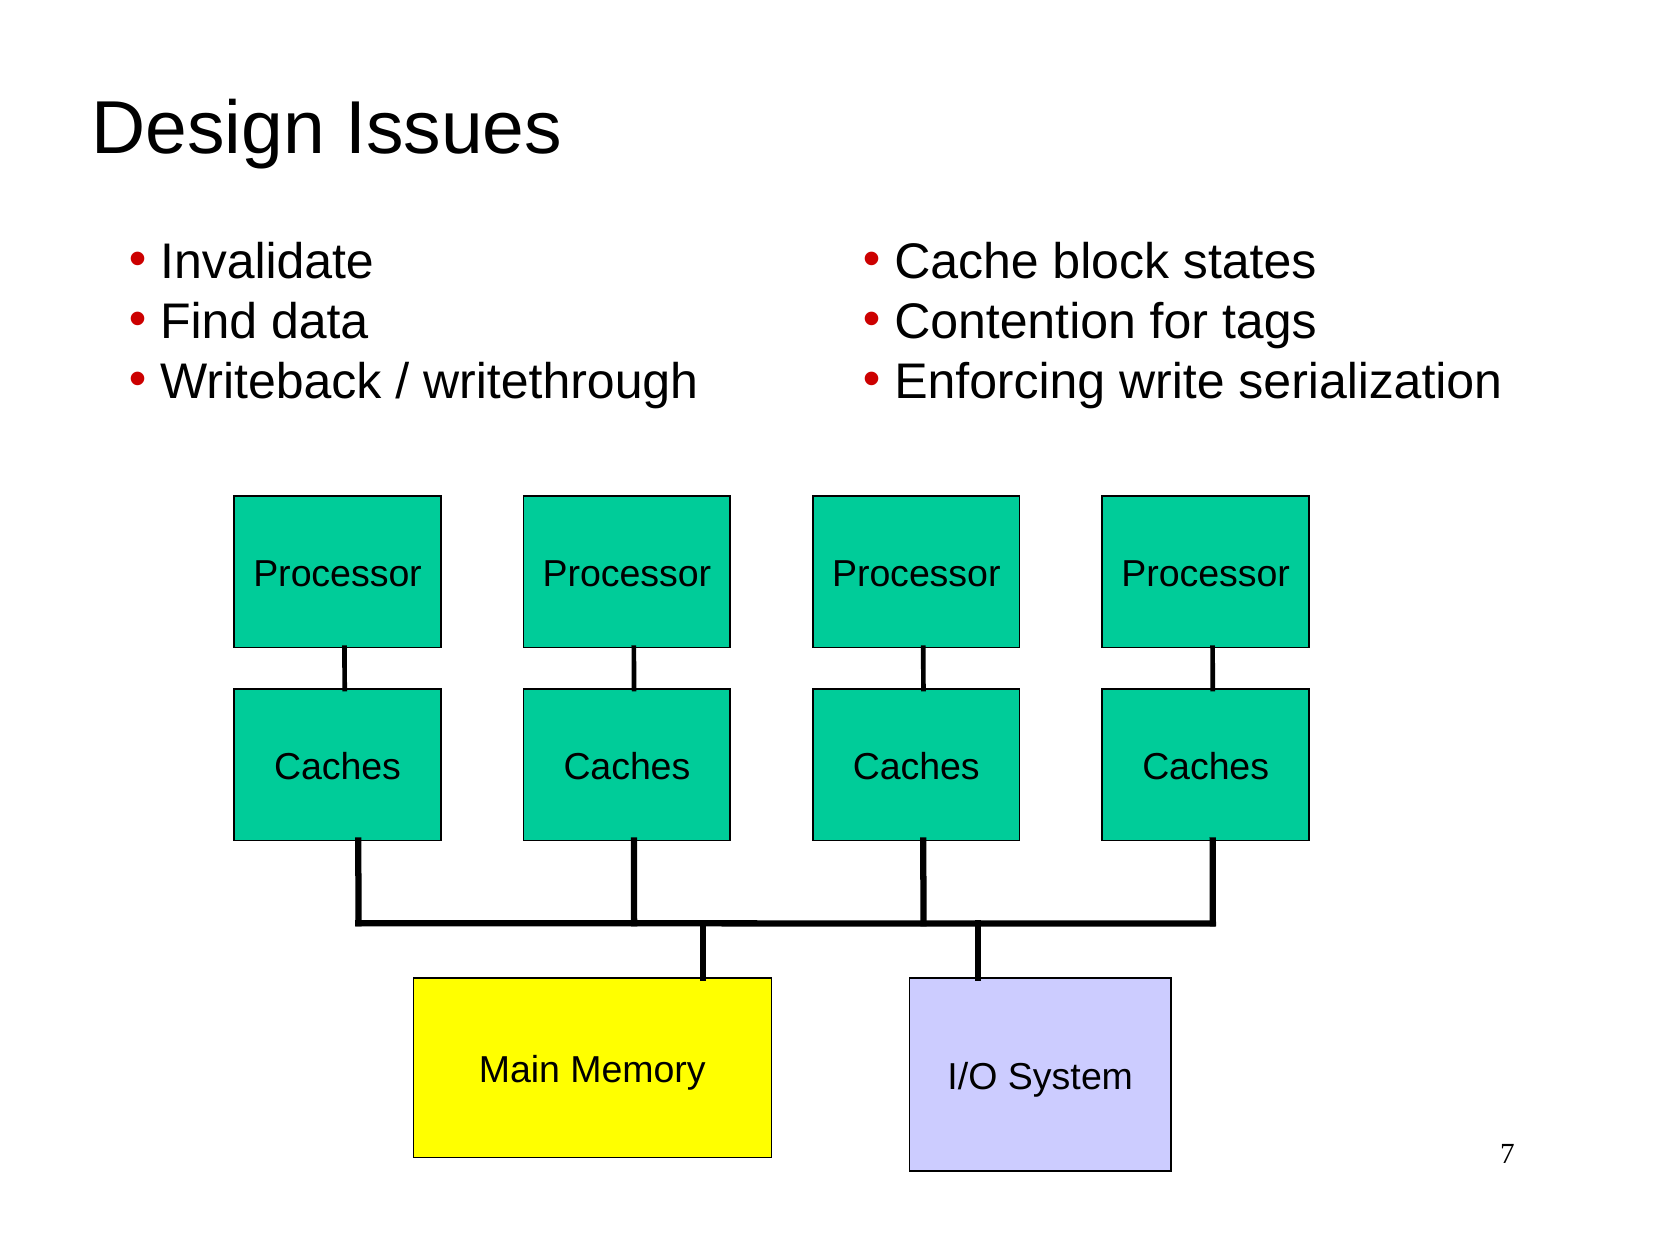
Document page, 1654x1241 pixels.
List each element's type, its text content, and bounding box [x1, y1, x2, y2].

text_box Design Issues [76, 71, 578, 177]
text_box I/O System [909, 978, 1172, 1172]
text_box Invalidate Find data Writeback / writethrough [114, 220, 714, 416]
text_box Processor [234, 495, 441, 648]
text_box Processor [523, 495, 731, 648]
text_box Processor [1102, 495, 1309, 648]
text_box Processor [812, 495, 1020, 648]
text_box Cache block states Contention for tags Enforcing write serialization [848, 220, 1518, 416]
text_box Caches [523, 688, 731, 841]
text_box Caches [1102, 688, 1309, 841]
text_box <number> [1184, 1129, 1530, 1213]
text_box Caches [234, 688, 441, 841]
text_box Caches [812, 688, 1020, 841]
text_box Main Memory [413, 978, 772, 1158]
